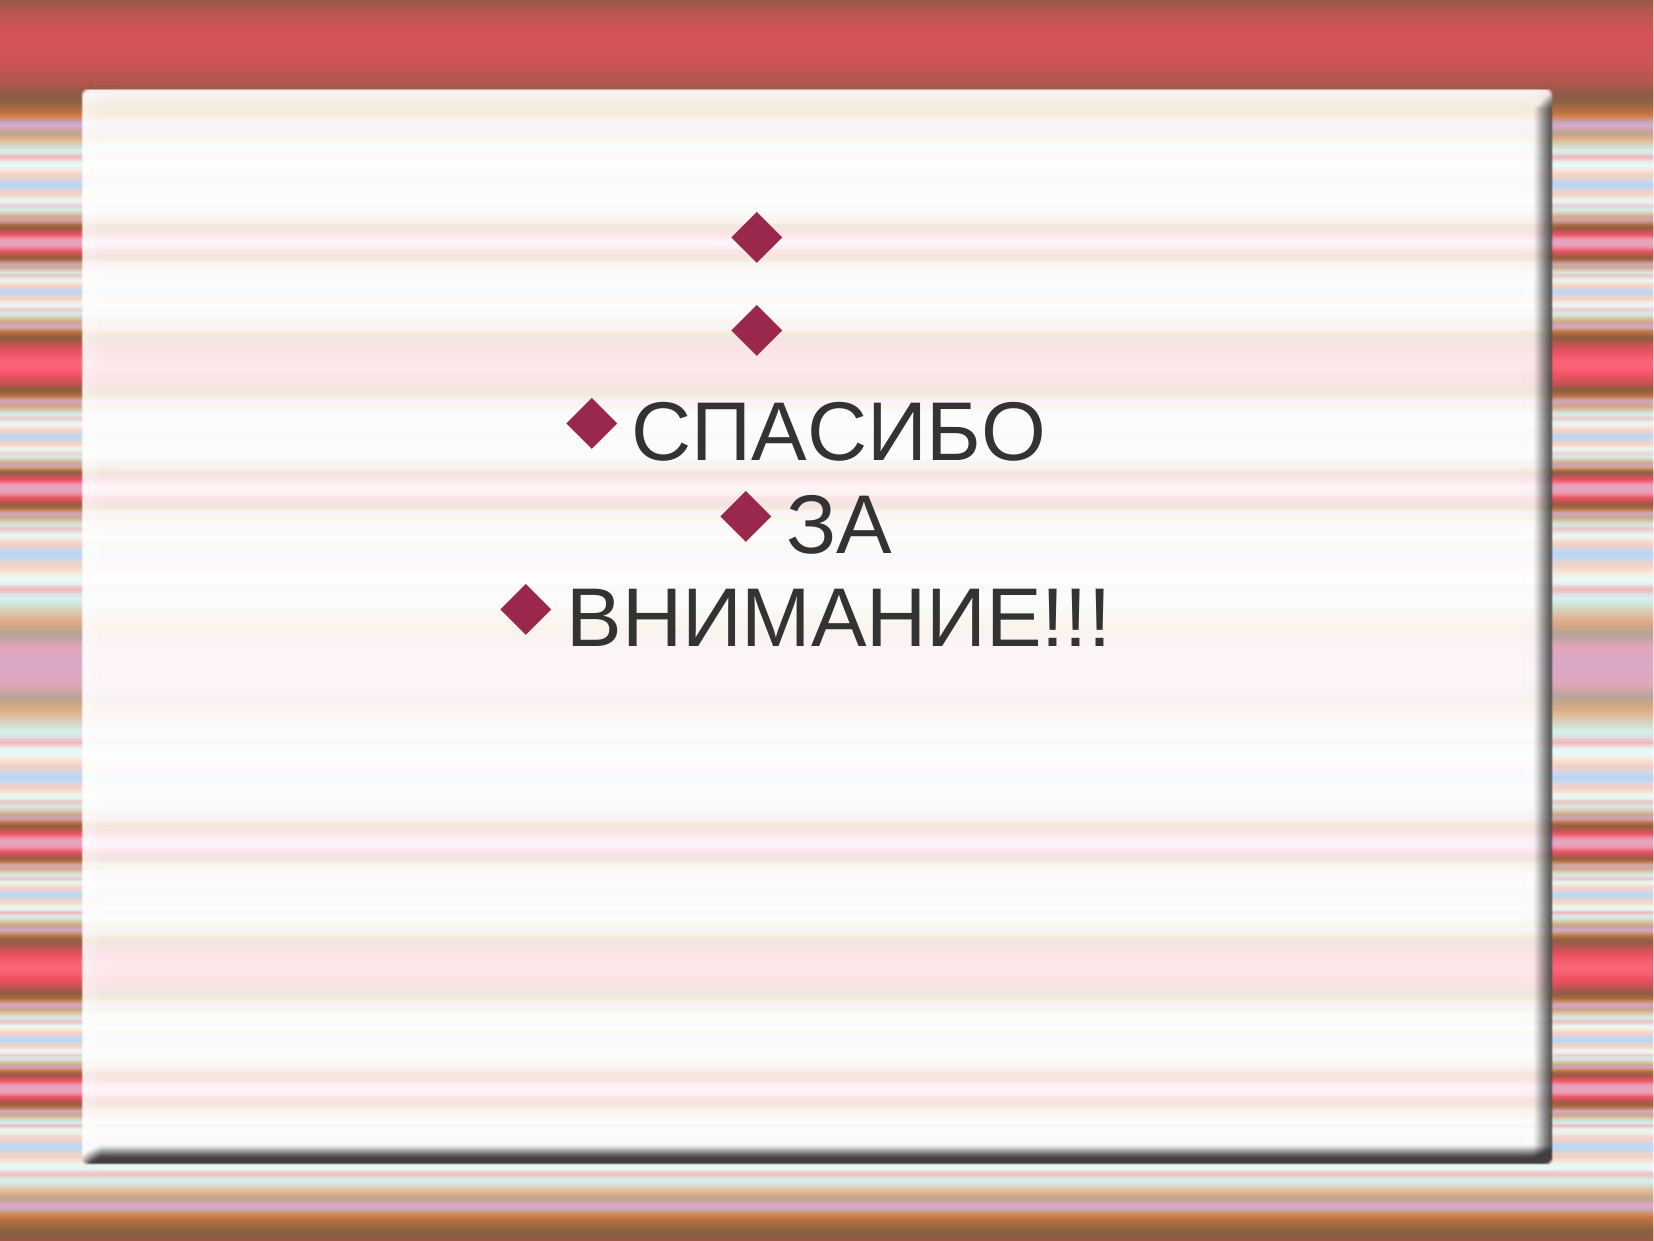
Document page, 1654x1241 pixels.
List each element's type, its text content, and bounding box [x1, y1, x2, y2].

picture [0, 0, 1654, 1241]
list СПАСИБО ЗА ВНИМАНИЕ!!! [107, 199, 1489, 981]
